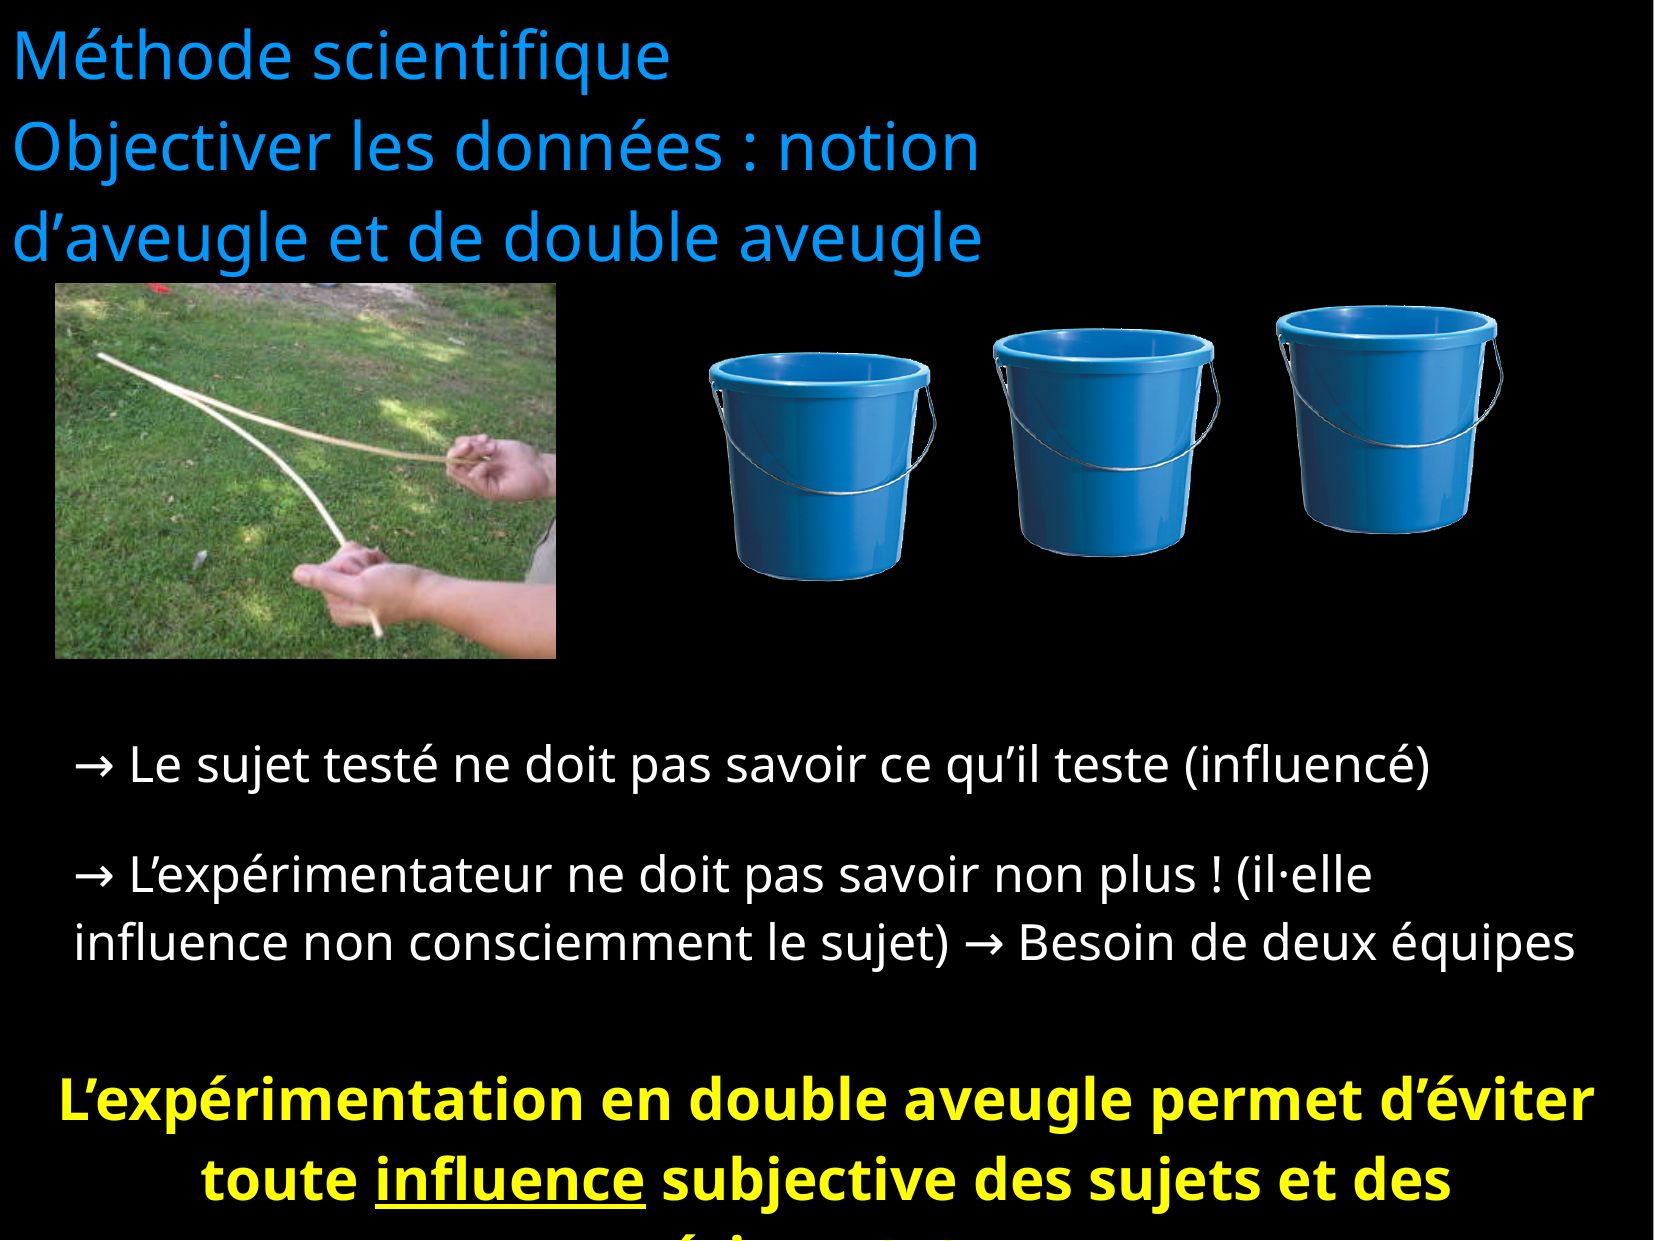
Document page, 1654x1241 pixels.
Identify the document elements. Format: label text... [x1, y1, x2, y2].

text_box L’expérimentation en double aveugle permet d’éviter toute influence subjective des sujets et des expérimentateurs [0, 1051, 1654, 1241]
text_box → L’expérimentateur ne doit pas savoir non plus ! (il·elle influence non consciemment le sujet) → Besoin de deux équipes [59, 831, 1607, 973]
picture [980, 318, 1229, 573]
picture [1263, 295, 1512, 549]
picture [55, 283, 556, 659]
picture [696, 342, 945, 596]
text_box → Le sujet testé ne doit pas savoir ce qu’il teste (influencé) [59, 721, 1501, 831]
text_box Méthode scientifique Objectiver les données : notion d’aveugle et de double aveugle [11, 8, 1229, 262]
